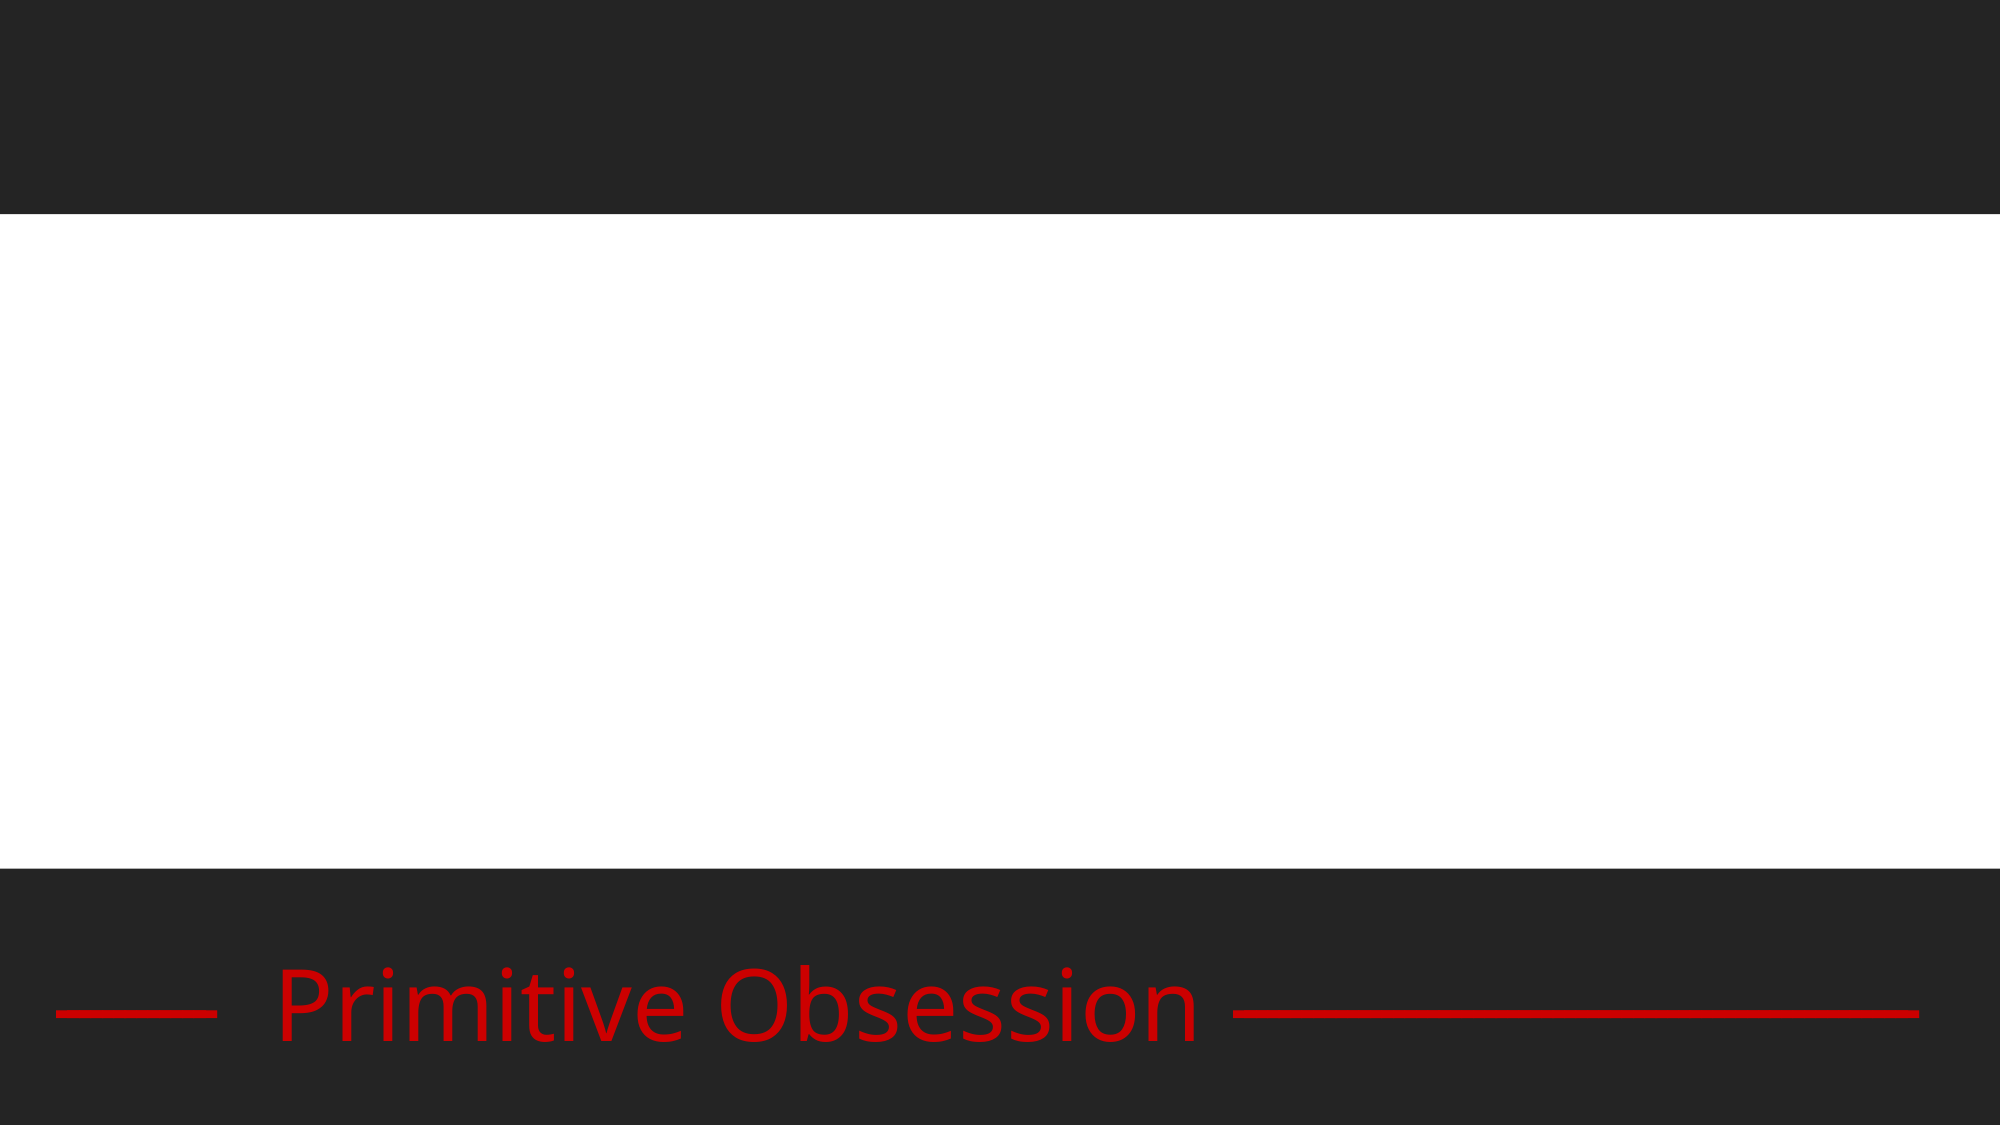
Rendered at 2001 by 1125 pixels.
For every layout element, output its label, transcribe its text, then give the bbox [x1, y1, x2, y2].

text_box [0, 0, 2000, 214]
text_box ------------- Primitive Obsession ----------------------------------------------------------- [37, 934, 1963, 1071]
text_box [0, 869, 2000, 1125]
